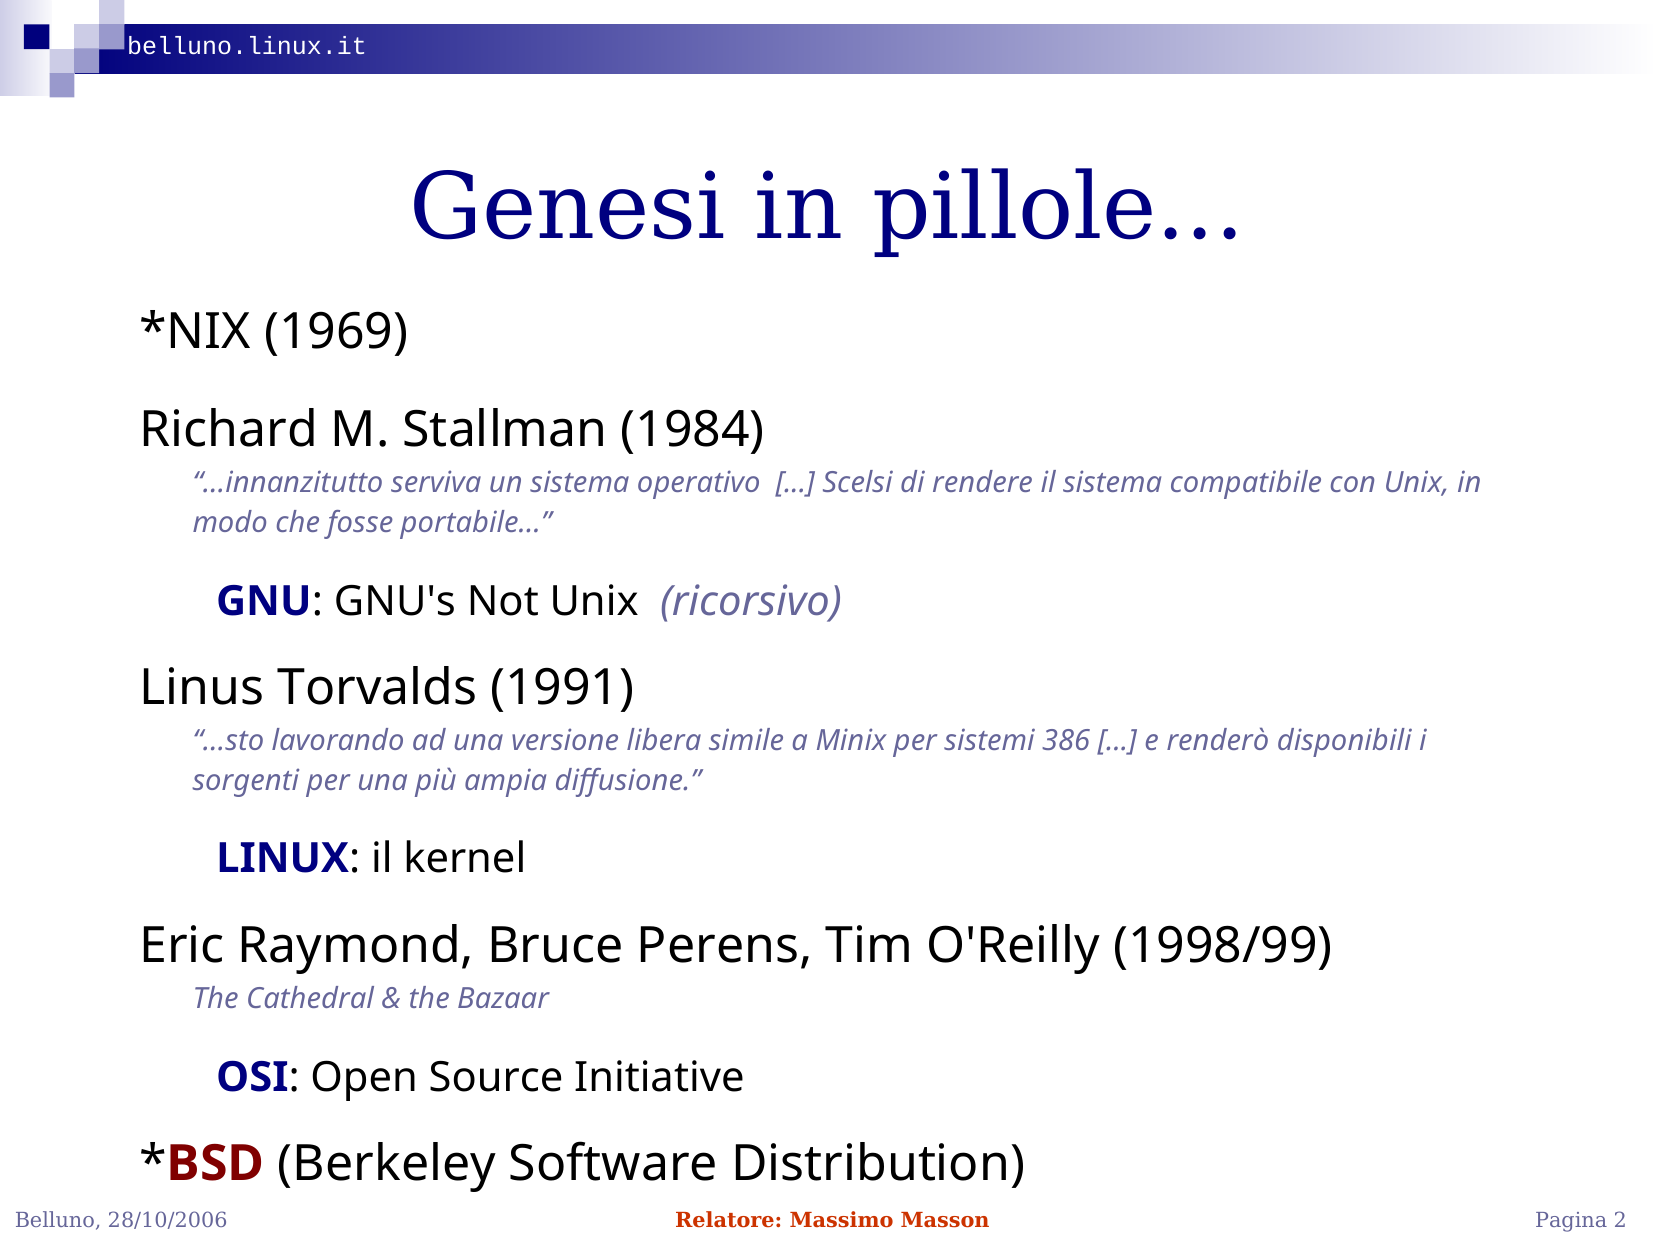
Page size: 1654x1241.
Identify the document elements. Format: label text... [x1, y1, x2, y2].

list *NIX (1969) Richard M. Stallman (1984) “...innanzitutto serviva un sistema operativo [...] Scelsi di rendere il sistema compatibile con Unix, in modo che fosse portabile...” GNU: GNU's Not Unix (ricorsivo) Linus Torvalds (1991) “...sto lavorando ad una versione libera simile a Minix per sistemi 386 [...] e renderò disponibili i sorgenti per una più ampia diffusione.” LINUX: il kernel Eric Raymond, Bruce Perens, Tim O'Reilly (1998/99) The Cathedral & the Bazaar OSI: Open Source Initiative *BSD (Berkeley Software Distribution) [121, 295, 1534, 1093]
title Genesi in pillole... [121, 102, 1534, 295]
